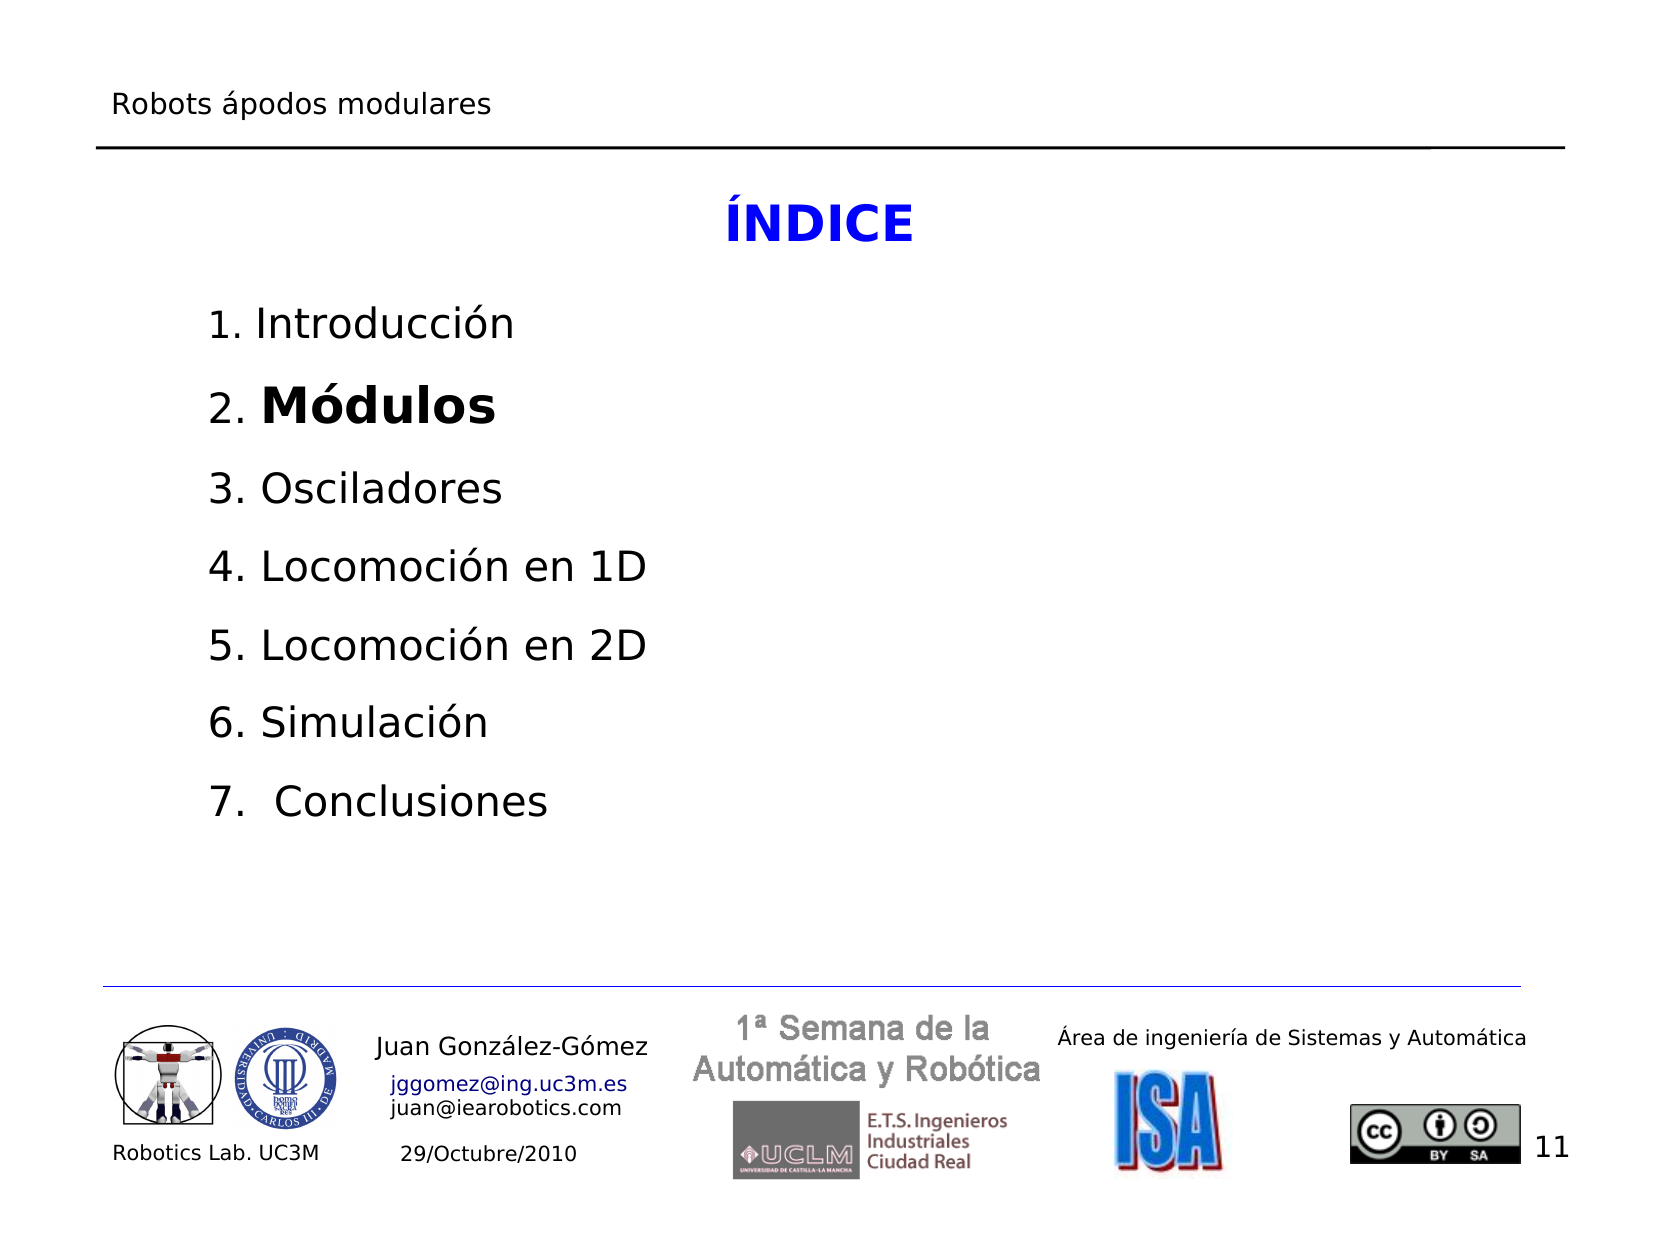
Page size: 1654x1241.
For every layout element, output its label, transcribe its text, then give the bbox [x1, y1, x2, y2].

text_box ÍNDICE [709, 187, 931, 261]
text_box Área de ingeniería de Sistemas y Automática [1042, 1019, 1542, 1062]
picture [662, 994, 1072, 1199]
picture [1350, 1104, 1521, 1164]
text_box Robotics Lab. UC3M [97, 1133, 385, 1179]
picture [233, 1025, 338, 1130]
picture [1114, 1069, 1233, 1179]
text_box jggomez@ing.uc3m.es juan@iearobotics.com [375, 1064, 643, 1129]
text_box Juan González-Gómez [361, 1024, 662, 1070]
picture [114, 1025, 222, 1125]
text_box Robots ápodos modulares [96, 79, 508, 129]
text_box Introducción Módulos Osciladores Locomoción en 1D Locomoción en 2D Simulación Conclusiones [192, 292, 663, 834]
text_box 29/Octubre/2010 [385, 1134, 593, 1178]
